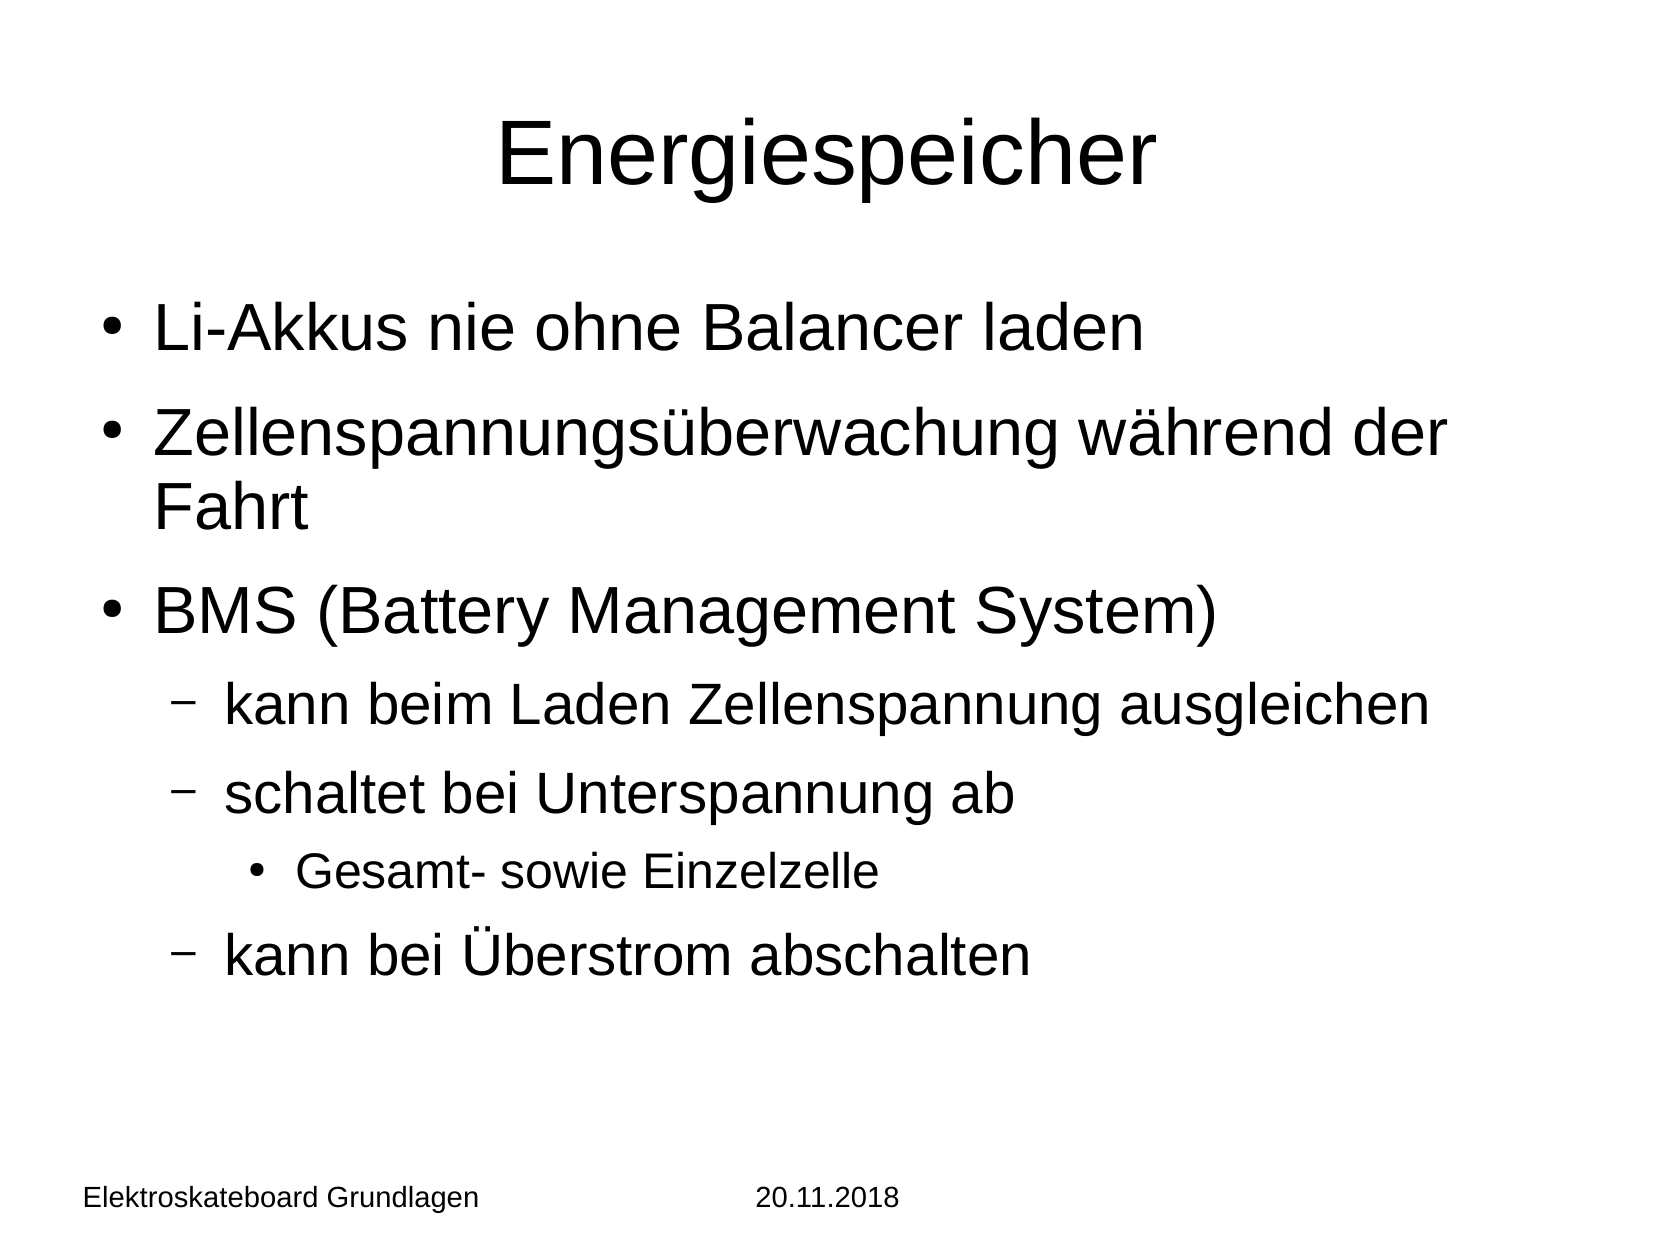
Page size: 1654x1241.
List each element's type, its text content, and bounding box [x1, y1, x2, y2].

title Energiespeicher [82, 49, 1571, 257]
list Li-Akkus nie ohne Balancer laden Zellenspannungsüberwachung während der Fahrt BMS (Battery Management System) kann beim Laden Zellenspannung ausgleichen schaltet bei Unterspannung ab Gesamt- sowie Einzelzelle kann bei Überstrom abschalten [82, 290, 1571, 1010]
